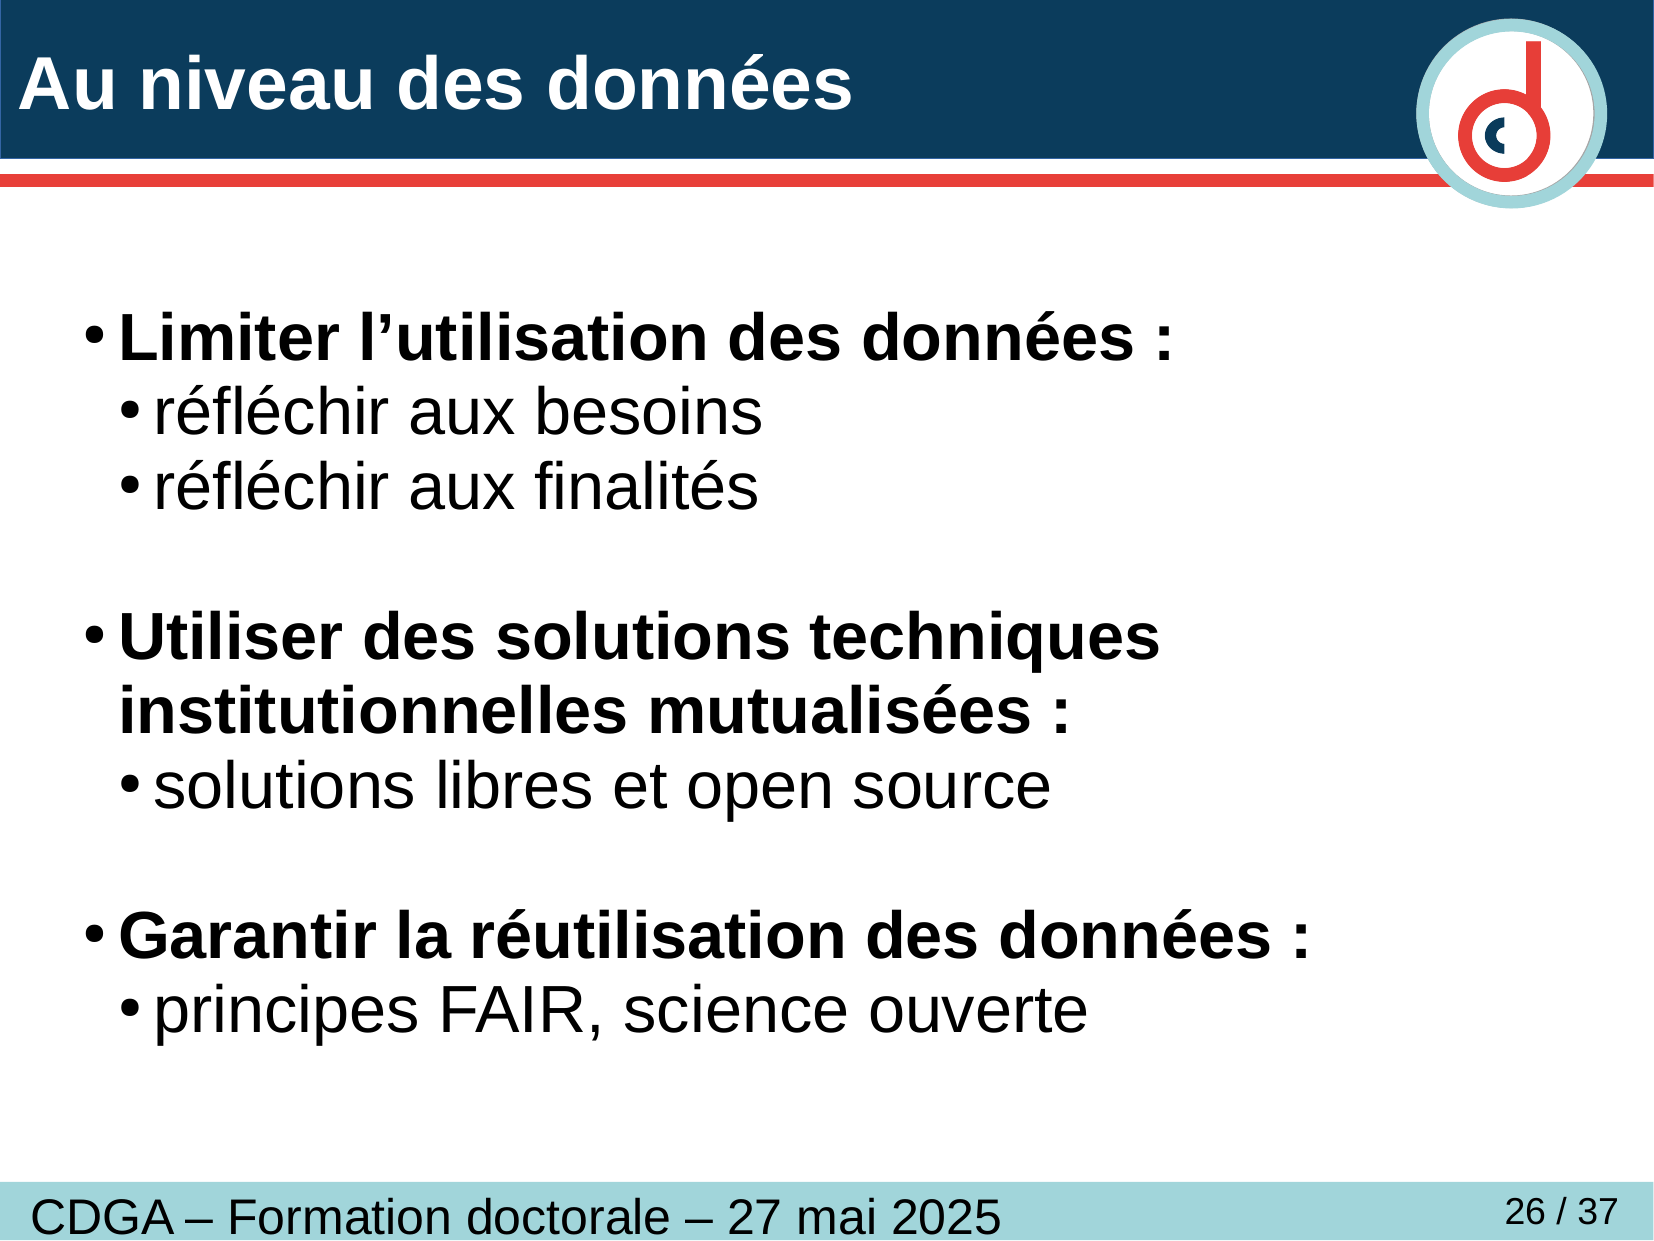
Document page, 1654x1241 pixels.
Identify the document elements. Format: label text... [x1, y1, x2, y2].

subtitle Limiter l’utilisation des données : réfléchir aux besoins réfléchir aux finalités Utiliser des solutions techniques institutionnelles mutualisées : solutions libres et open source Garantir la réutilisation des données : principes FAIR, science ouverte [82, 187, 1571, 1160]
title Au niveau des données [17, 11, 1412, 159]
